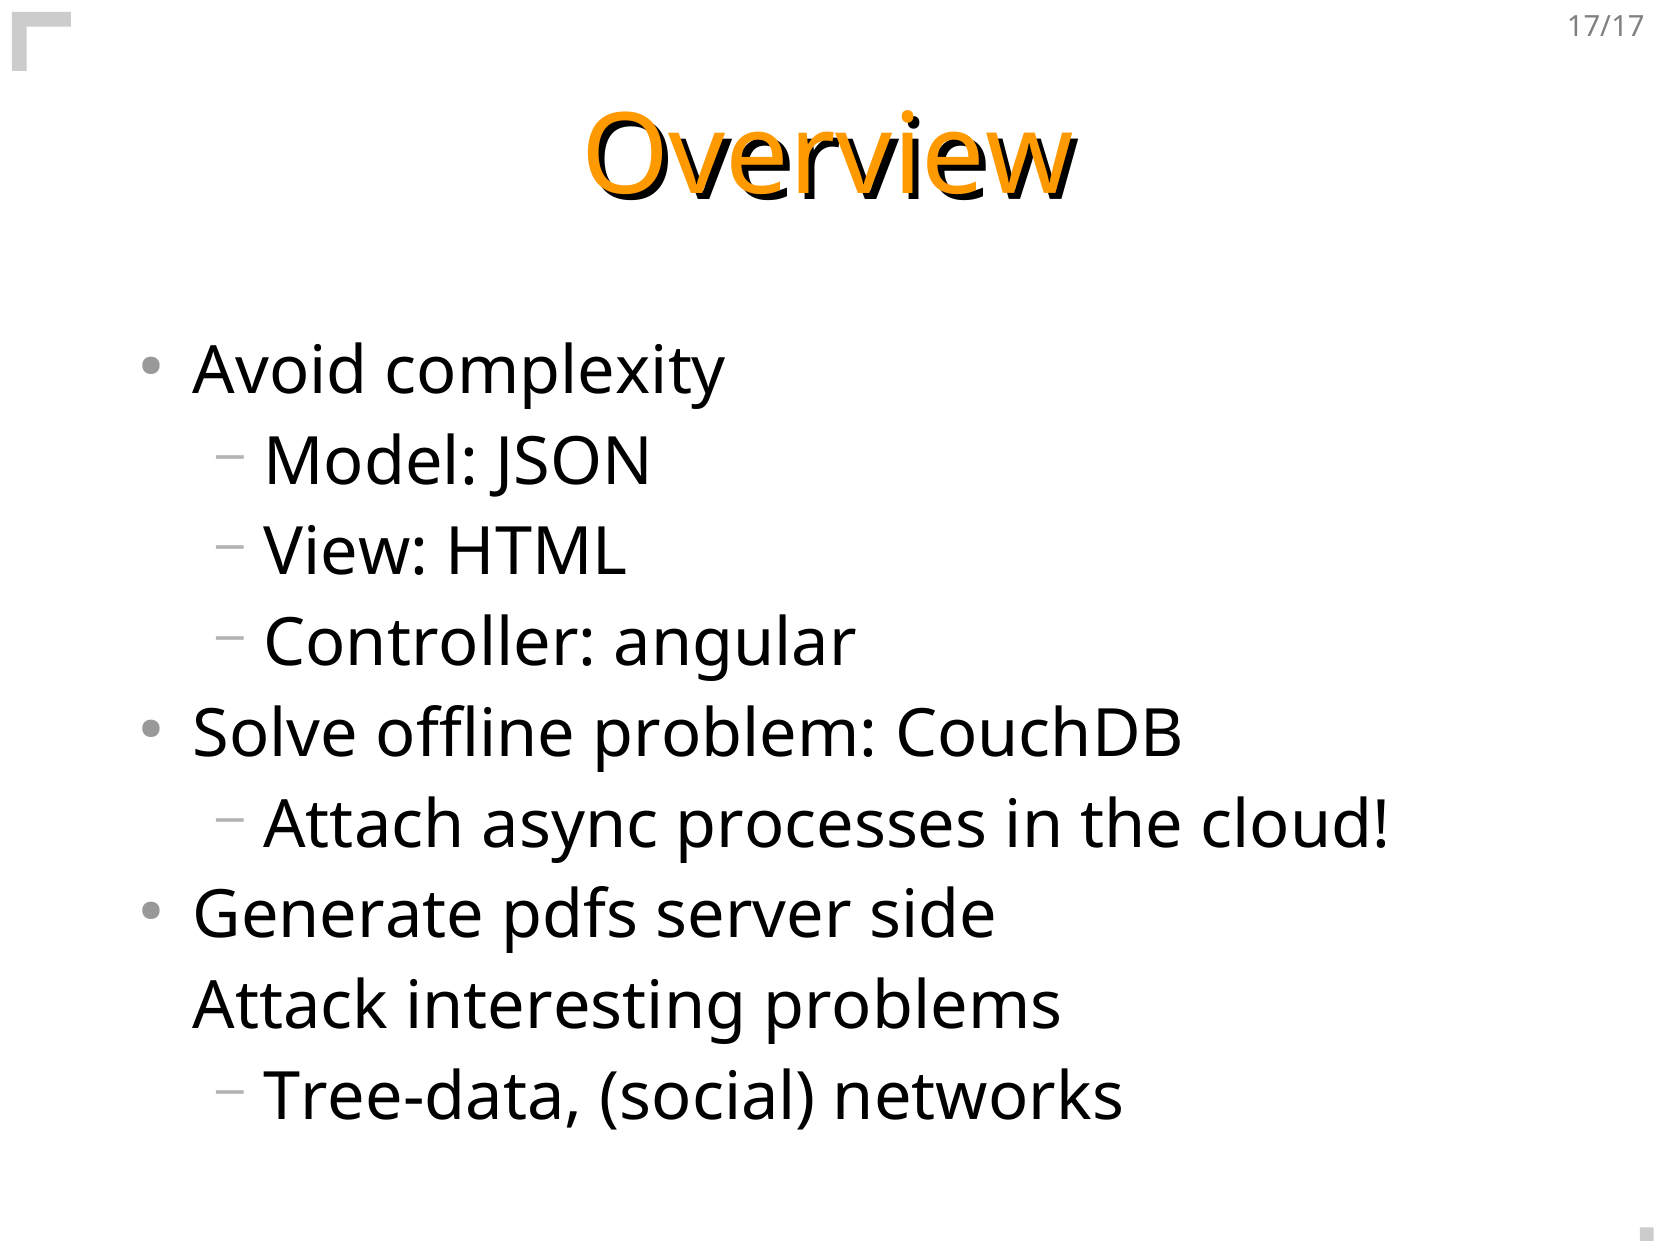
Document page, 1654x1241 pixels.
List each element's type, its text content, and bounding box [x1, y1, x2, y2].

list Avoid complexity Model: JSON View: HTML Controller: angular Solve offline problem: CouchDB Attach async processes in the cloud! Generate pdfs server side Attack interesting problems Tree-data, (social) networks [121, 322, 1561, 1132]
title Overview [121, 46, 1534, 254]
